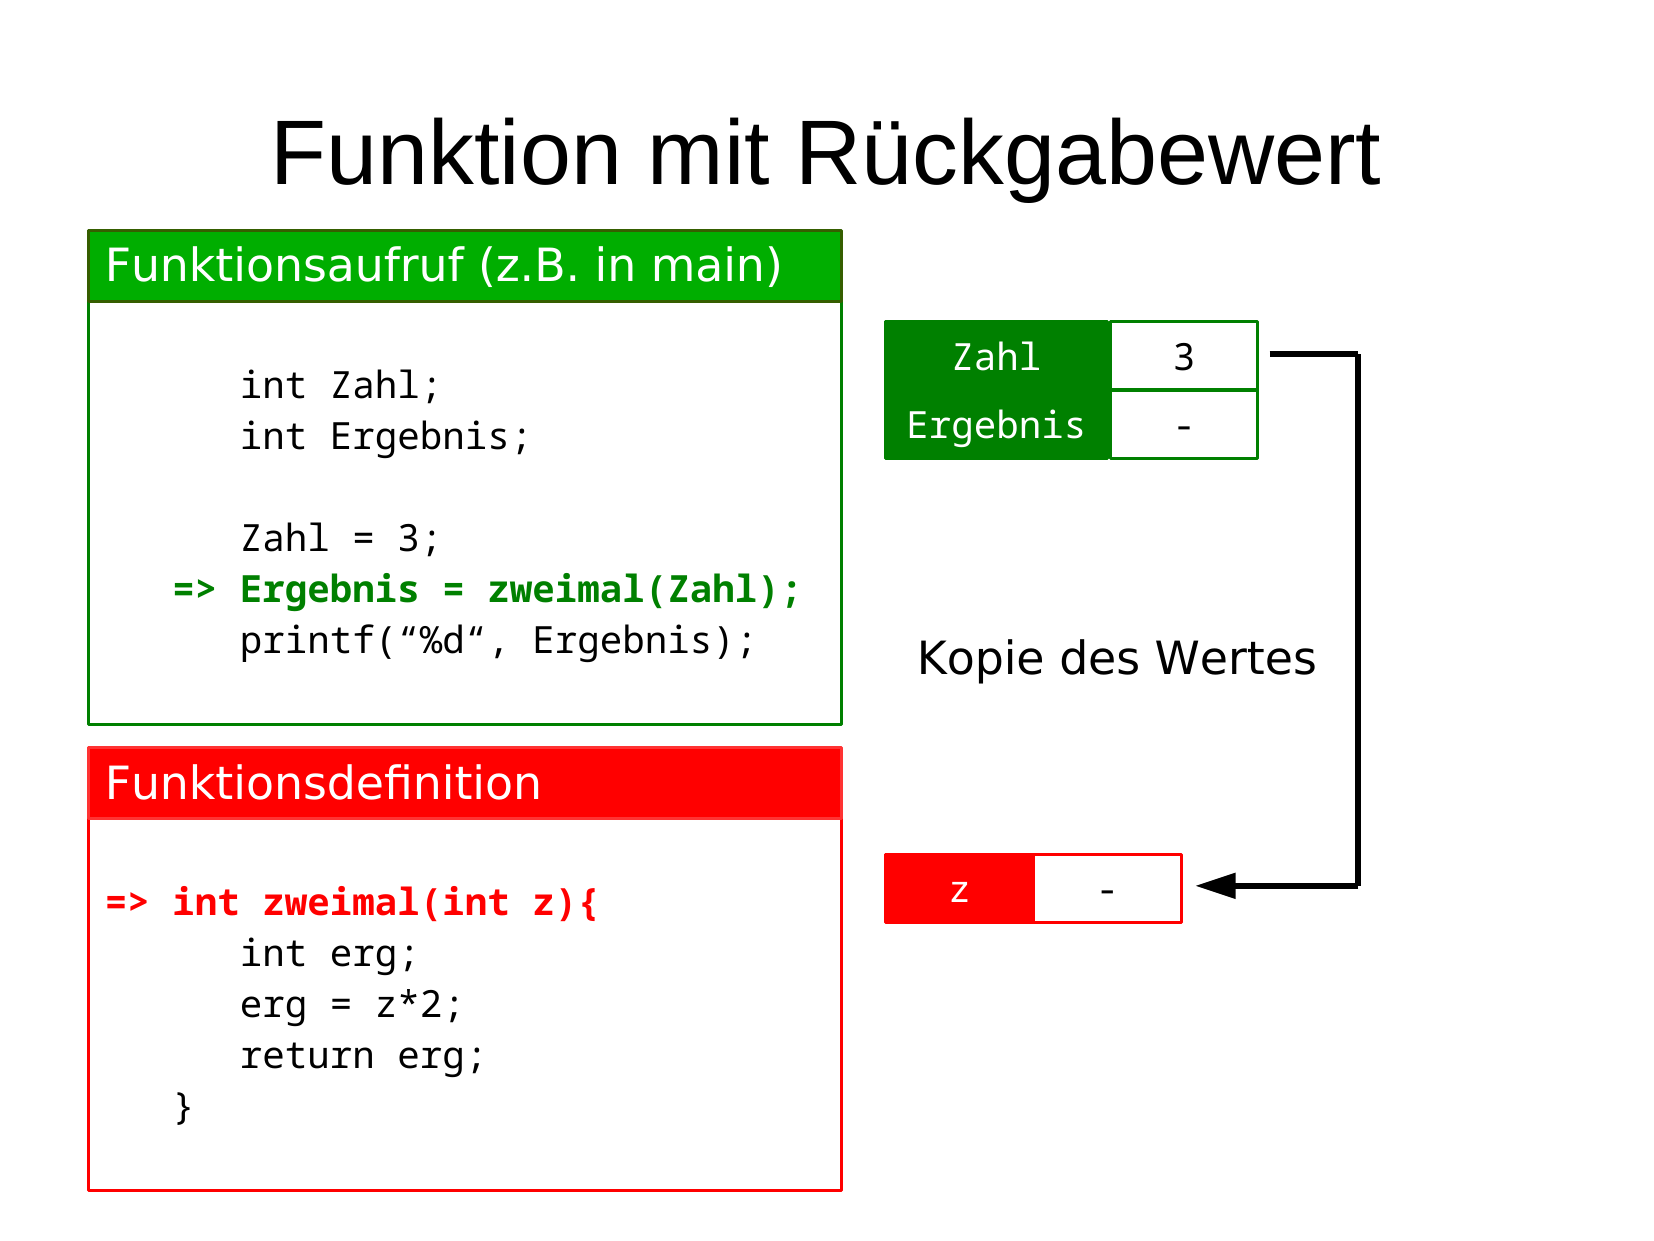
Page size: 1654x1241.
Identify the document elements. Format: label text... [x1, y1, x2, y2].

text_box Ergebnis [885, 389, 1108, 452]
text_box Kopie des Wertes [900, 622, 1344, 694]
text_box Funktionsaufruf (z.B. in main) [88, 257, 842, 302]
title Funktion mit Rückgabewert [82, 49, 1571, 257]
text_box 3 [1110, 321, 1258, 384]
text_box - [1033, 854, 1182, 916]
text_box Funktionsdefinition [88, 747, 842, 819]
text_box - [1110, 389, 1258, 452]
text_box => int zweimal(int z){ int erg; erg = z*2; return erg; } [88, 820, 842, 1139]
text_box int Zahl; int Ergebnis; Zahl = 3; => Ergebnis = zweimal(Zahl); printf(“%d“, Ergebnis); [88, 303, 842, 665]
text_box z [885, 854, 1032, 916]
text_box Zahl [885, 321, 1108, 384]
